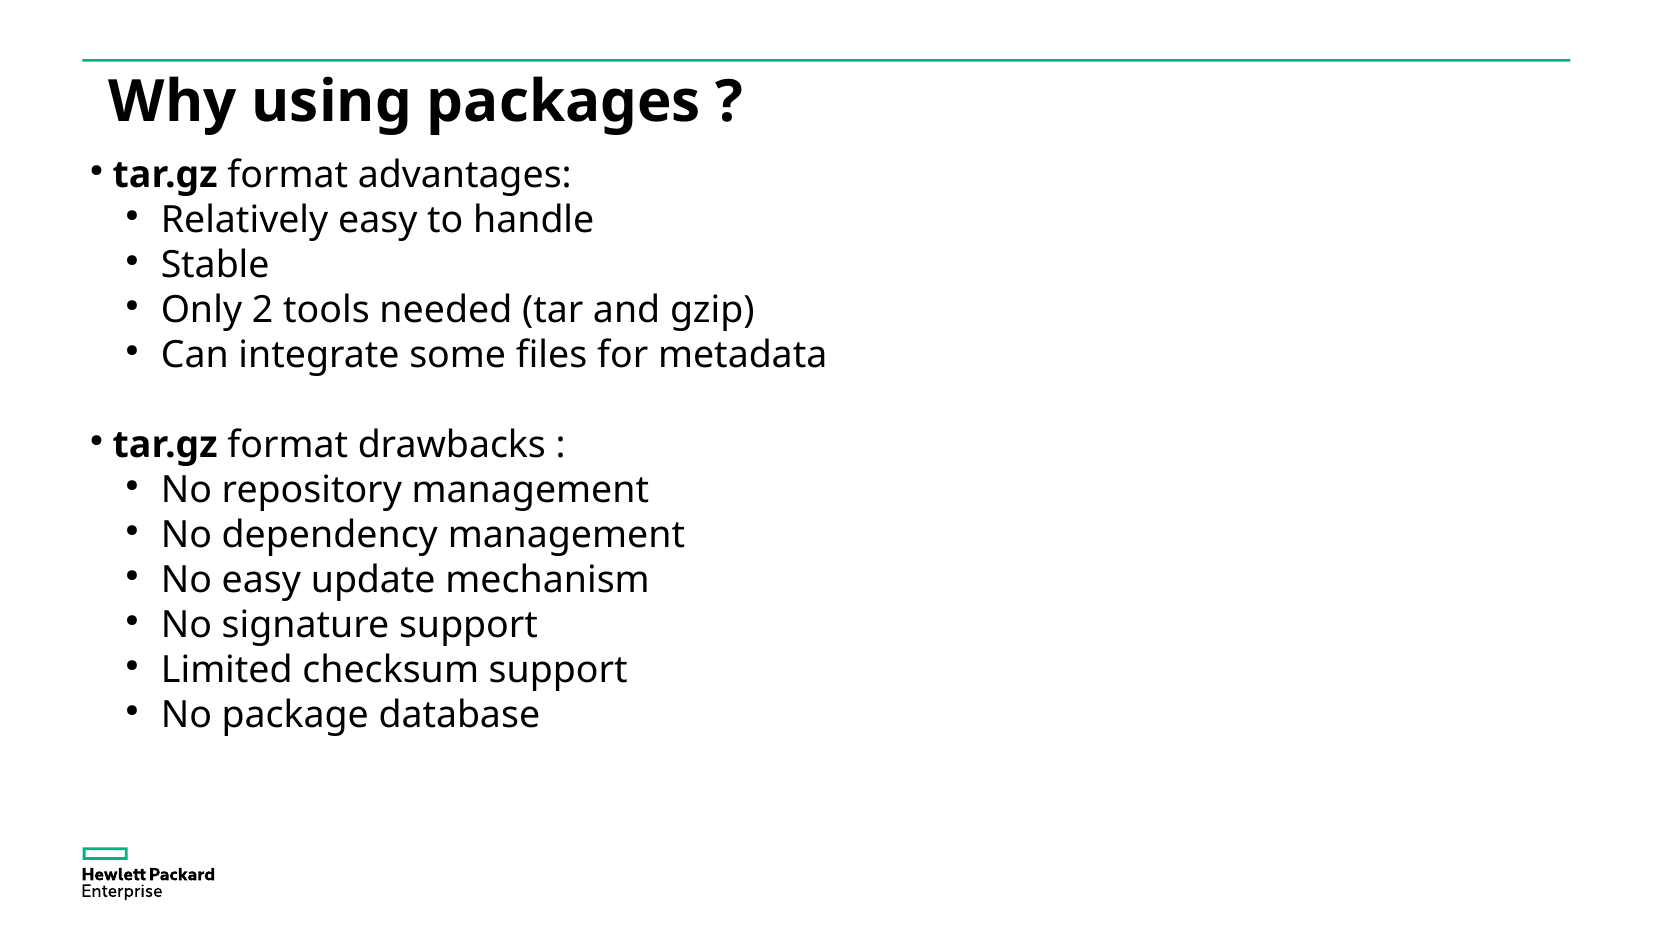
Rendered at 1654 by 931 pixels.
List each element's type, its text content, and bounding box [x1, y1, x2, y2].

text_box tar.gz format advantages: Relatively easy to handle Stable Only 2 tools needed (tar and gzip) Can integrate some files for metadata tar.gz format drawbacks : No repository management No dependency management No easy update mechanism No signature support Limited checksum support No package database [78, 149, 1654, 882]
title Why using packages ? [97, 55, 1513, 133]
